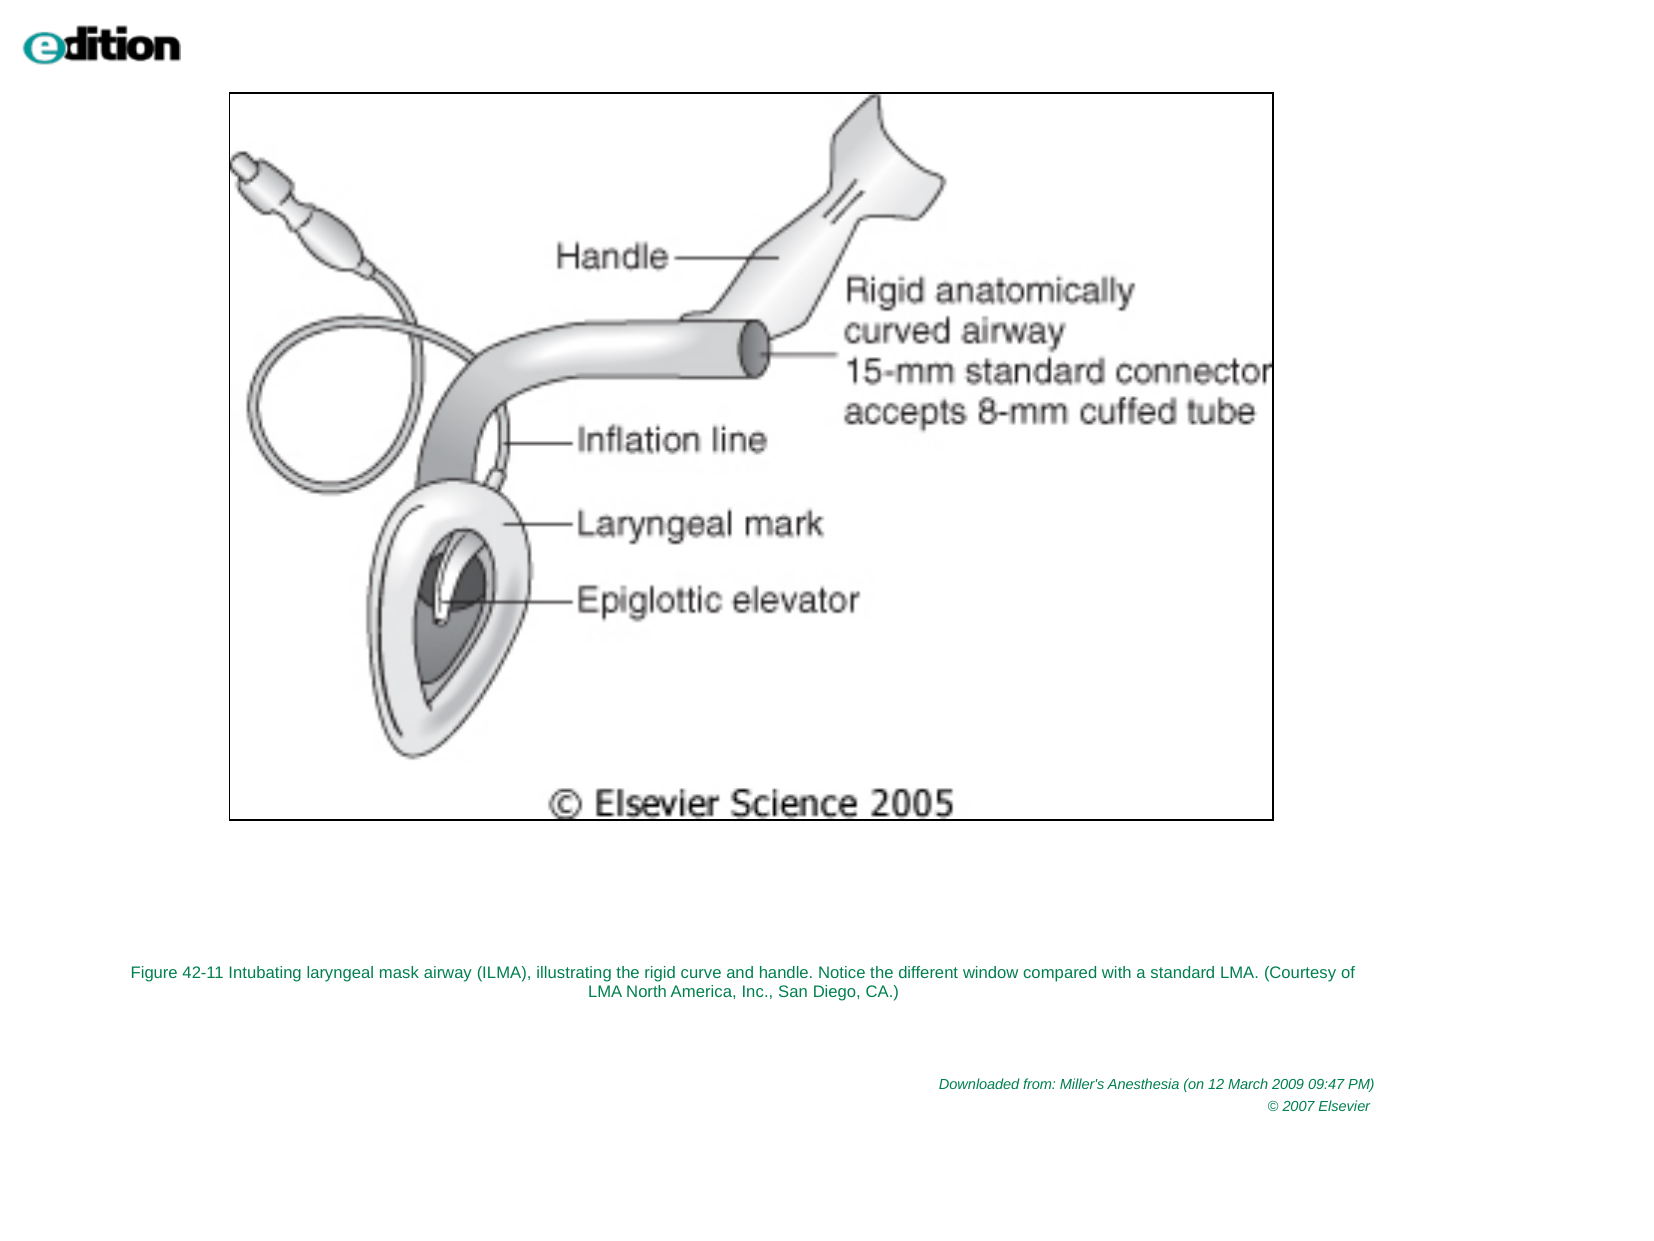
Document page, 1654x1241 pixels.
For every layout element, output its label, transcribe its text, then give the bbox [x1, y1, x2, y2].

text_box Downloaded from: Miller's Anesthesia (on 12 March 2009 09:47 PM) [657, 1069, 1390, 1101]
picture [17, 18, 181, 71]
text_box © 2007 Elsevier [656, 1090, 1389, 1122]
picture [230, 94, 1273, 820]
text_box Figure 42-11 Intubating laryngeal mask airway (ILMA), illustrating the rigid curve and handle. Notice the different window compared with a standard LMA. (Courtesy of LMA North America, Inc., San Diego, CA.) [100, 955, 1388, 1009]
